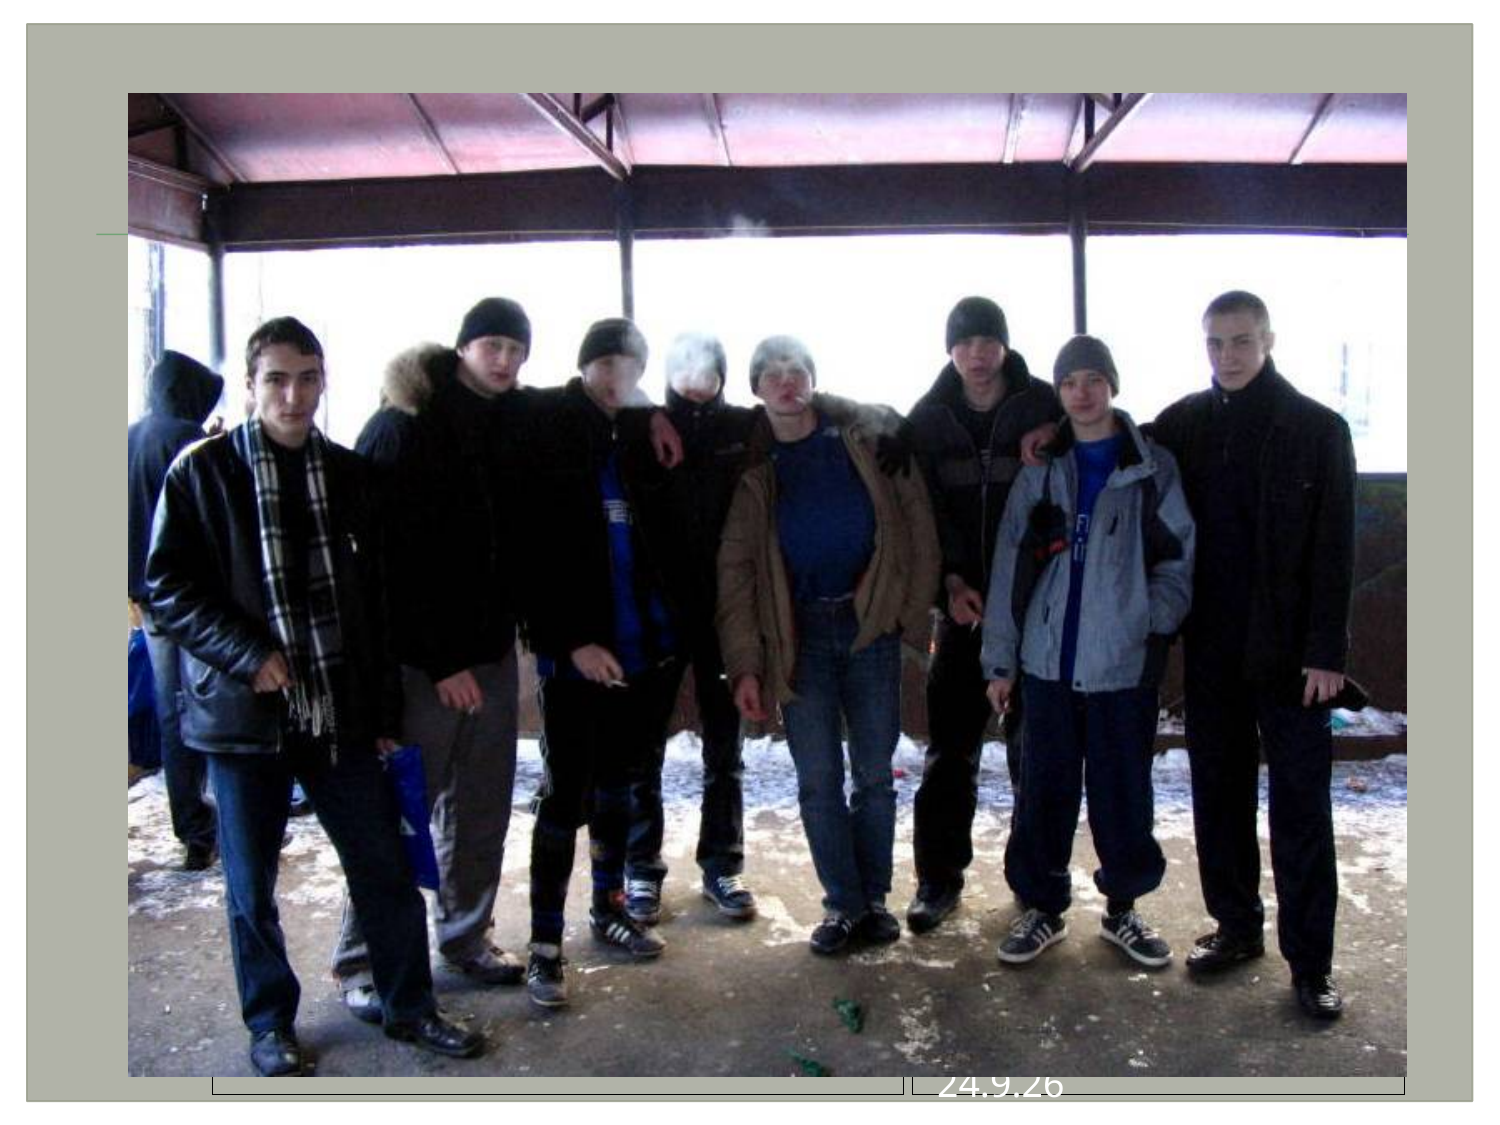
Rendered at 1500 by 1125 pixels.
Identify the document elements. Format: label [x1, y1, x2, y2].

picture [128, 93, 1407, 1077]
